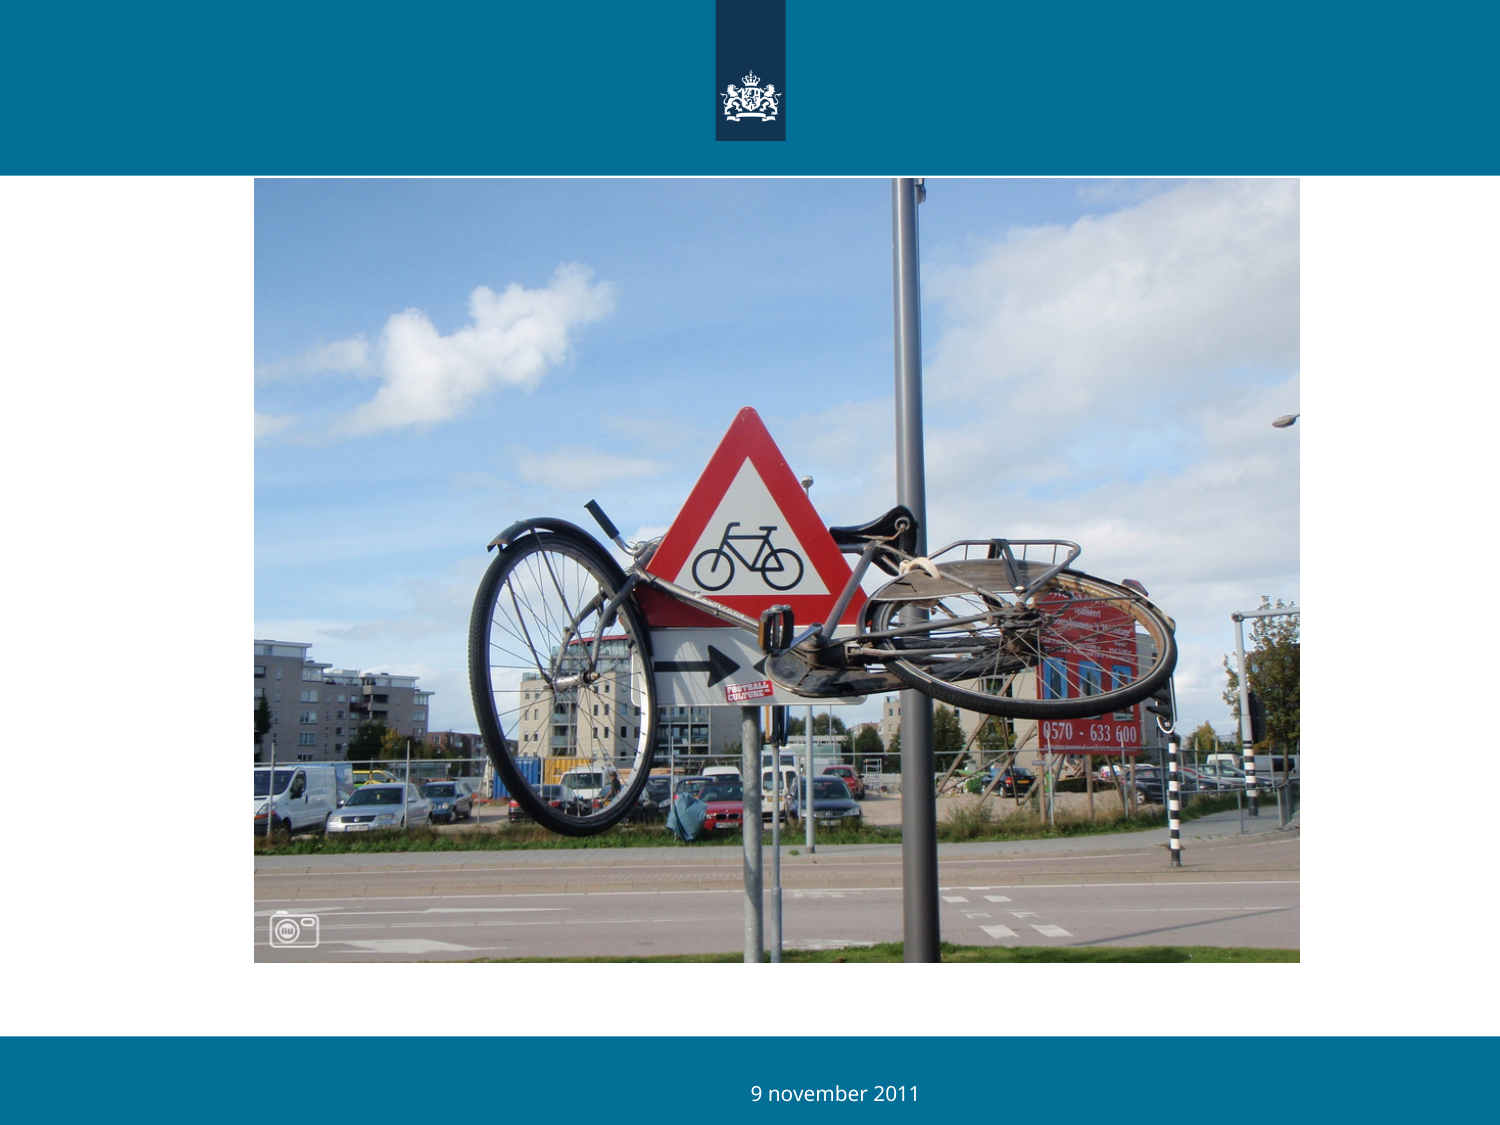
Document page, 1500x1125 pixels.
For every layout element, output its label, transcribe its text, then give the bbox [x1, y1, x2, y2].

picture [717, 0, 785, 140]
text_box 9 november 2011 [735, 1072, 1418, 1125]
picture [254, 178, 1300, 963]
